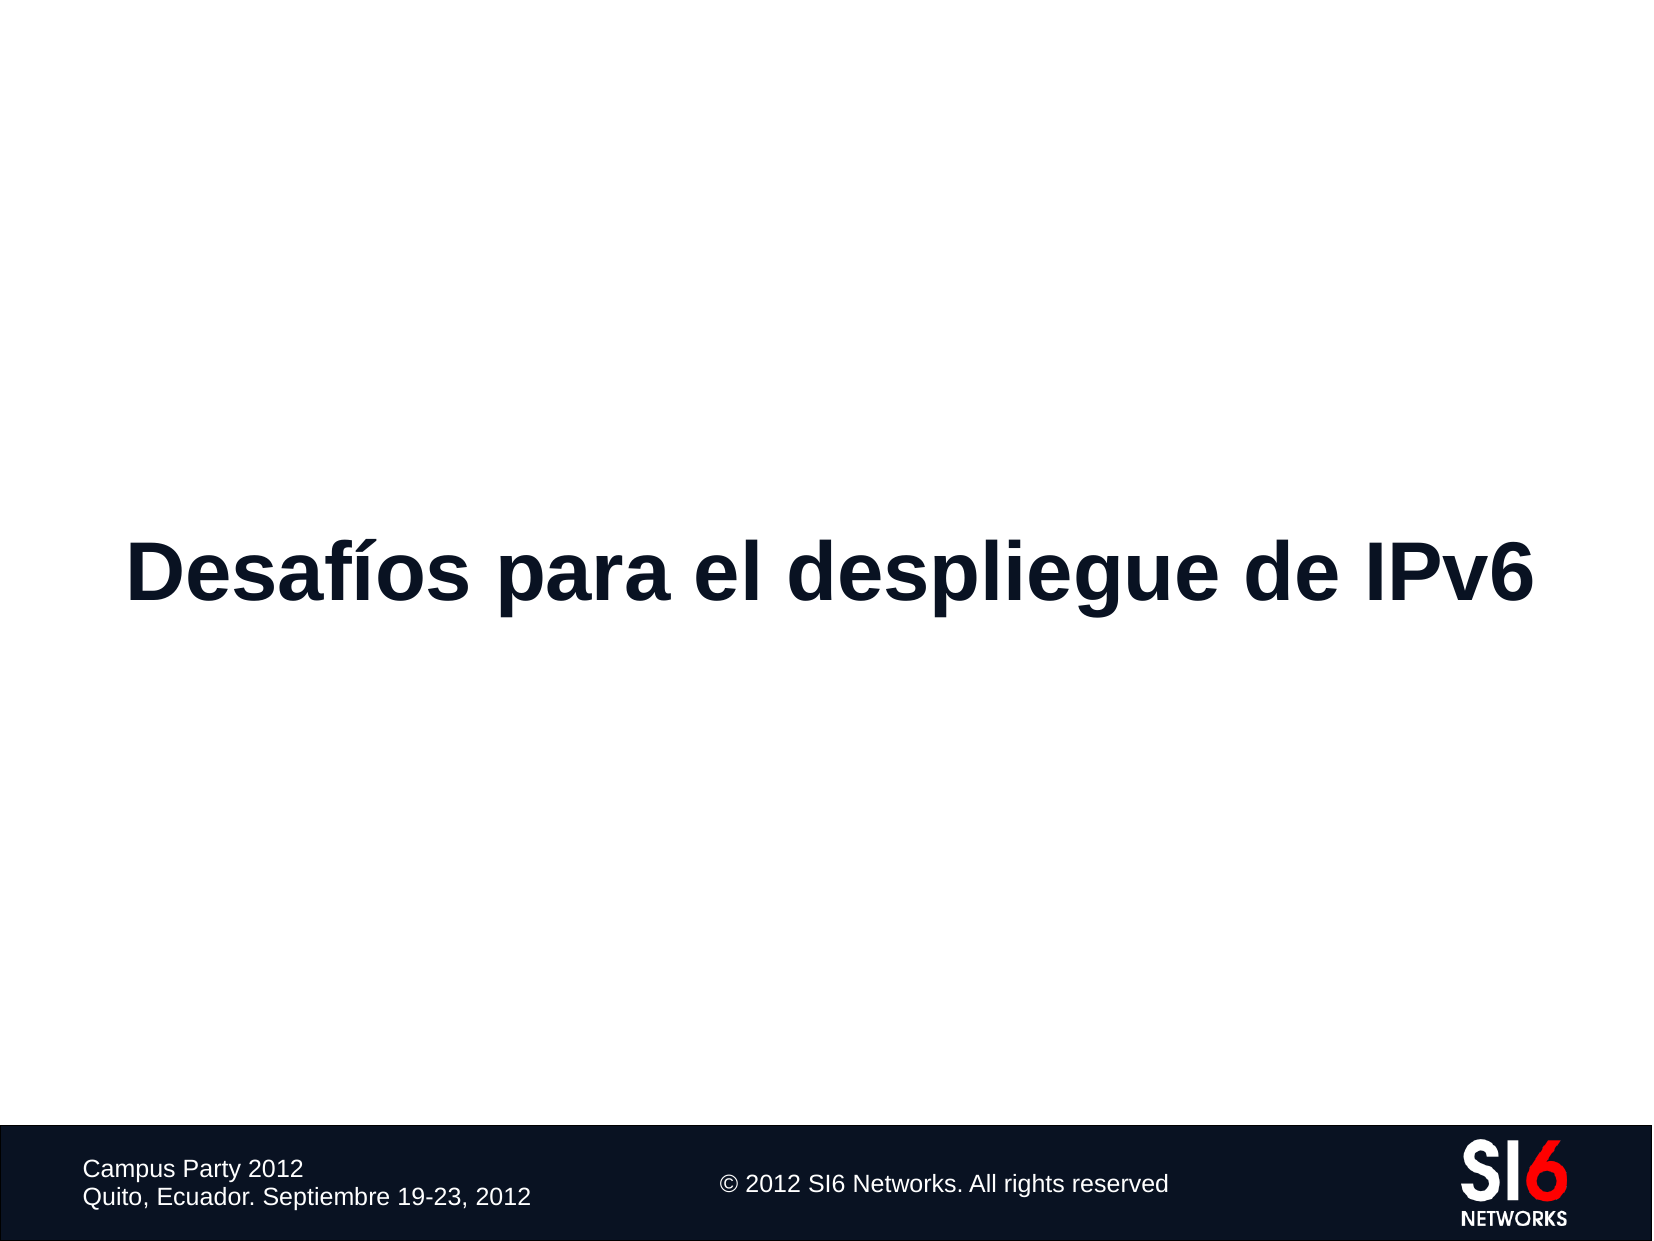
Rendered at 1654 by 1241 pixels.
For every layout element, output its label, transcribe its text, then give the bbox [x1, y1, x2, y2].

title Desafíos para el despliegue de IPv6 [86, 467, 1576, 676]
picture [1461, 1139, 1567, 1226]
